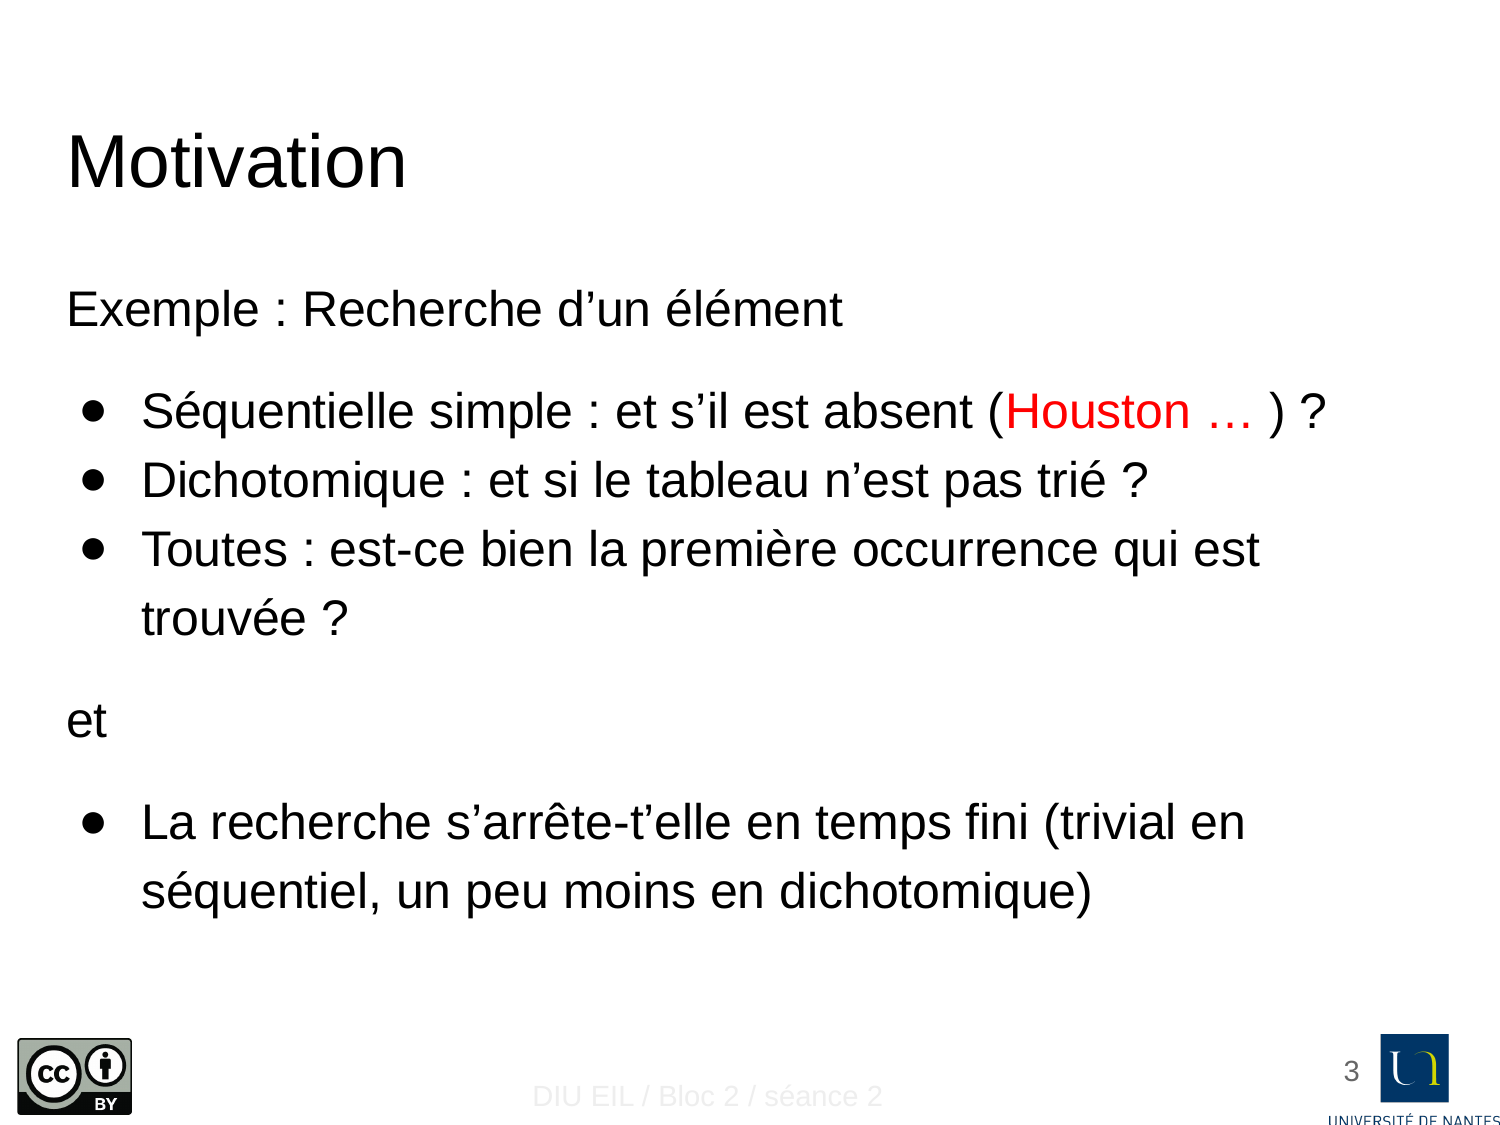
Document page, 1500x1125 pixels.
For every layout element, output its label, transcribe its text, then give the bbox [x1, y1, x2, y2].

picture [1329, 1034, 1500, 1125]
slide_number <numéro> [1284, 1038, 1375, 1102]
picture [17, 1038, 132, 1115]
title Motivation [51, 97, 1449, 223]
list Exemple : Recherche d’un élément Séquentielle simple : et s’il est absent (Houston … ) ? Dichotomique : et si le tableau n’est pas trié ? Toutes : est-ce bien la première occurrence qui est trouvée ? et La recherche s’arrête-t’elle en temps fini (trivial en séquentiel, un peu moins en dichotomique) [51, 252, 1449, 1064]
